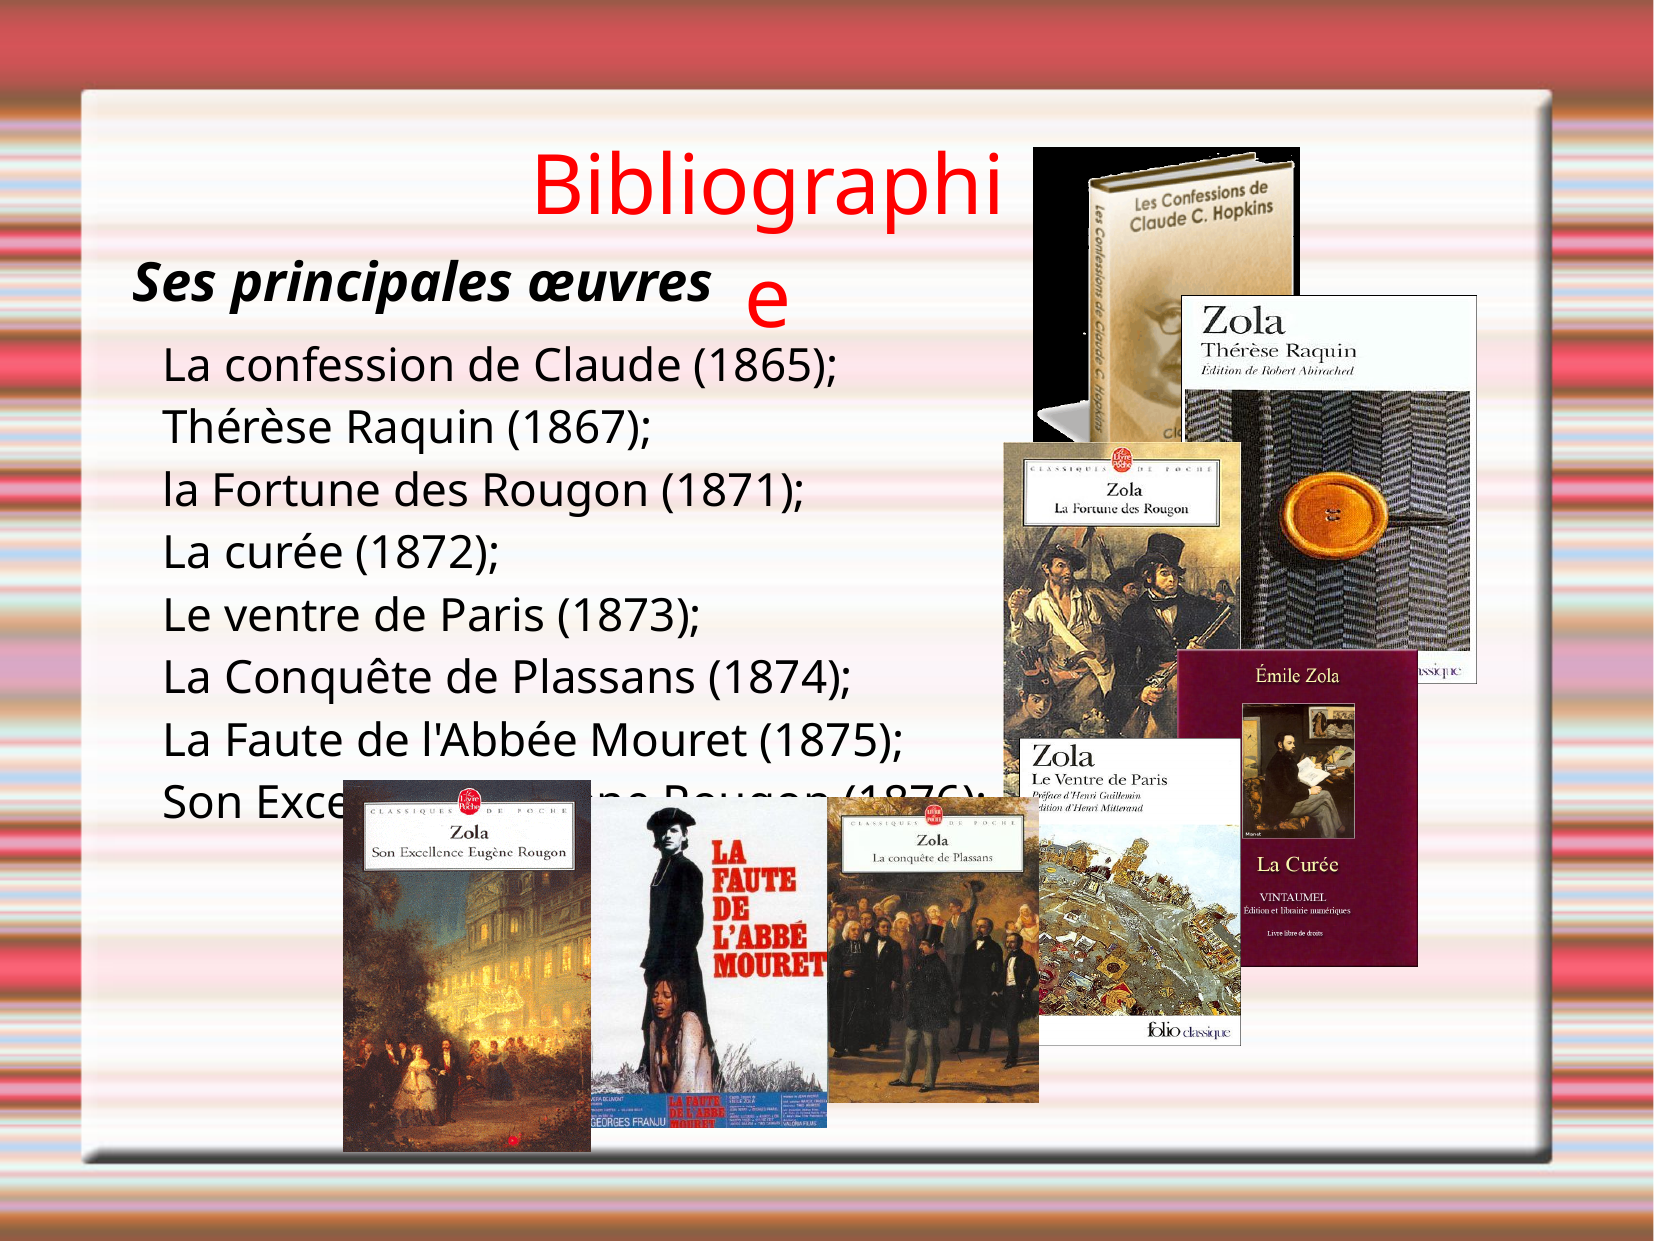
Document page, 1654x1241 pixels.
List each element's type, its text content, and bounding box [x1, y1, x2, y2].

picture [0, 0, 1654, 1241]
text_box Ses principales œuvres [118, 236, 1033, 312]
text_box La confession de Claude (1865); Thérèse Raquin (1867); la Fortune des Rougon (1871); La curée (1872); Le ventre de Paris (1873); La Conquête de Plassans (1874); La Faute de l'Abbée Mouret (1875); Son Excellence Eugène Rougon (1876); [147, 324, 1033, 838]
text_box Ses principales œuvres [1300, 236, 1506, 312]
text_box Bibliographie [501, 118, 1034, 226]
text_box La confession de Claude (1865); Thérèse Raquin (1867); la Fortune des Rougon (1871); La curée (1872); Le ventre de Paris (1873); La Conquête de Plassans (1874); La Faute de l'Abbée Mouret (1875); Son Excellence Eugène Rougon (1876); [1418, 324, 1506, 838]
